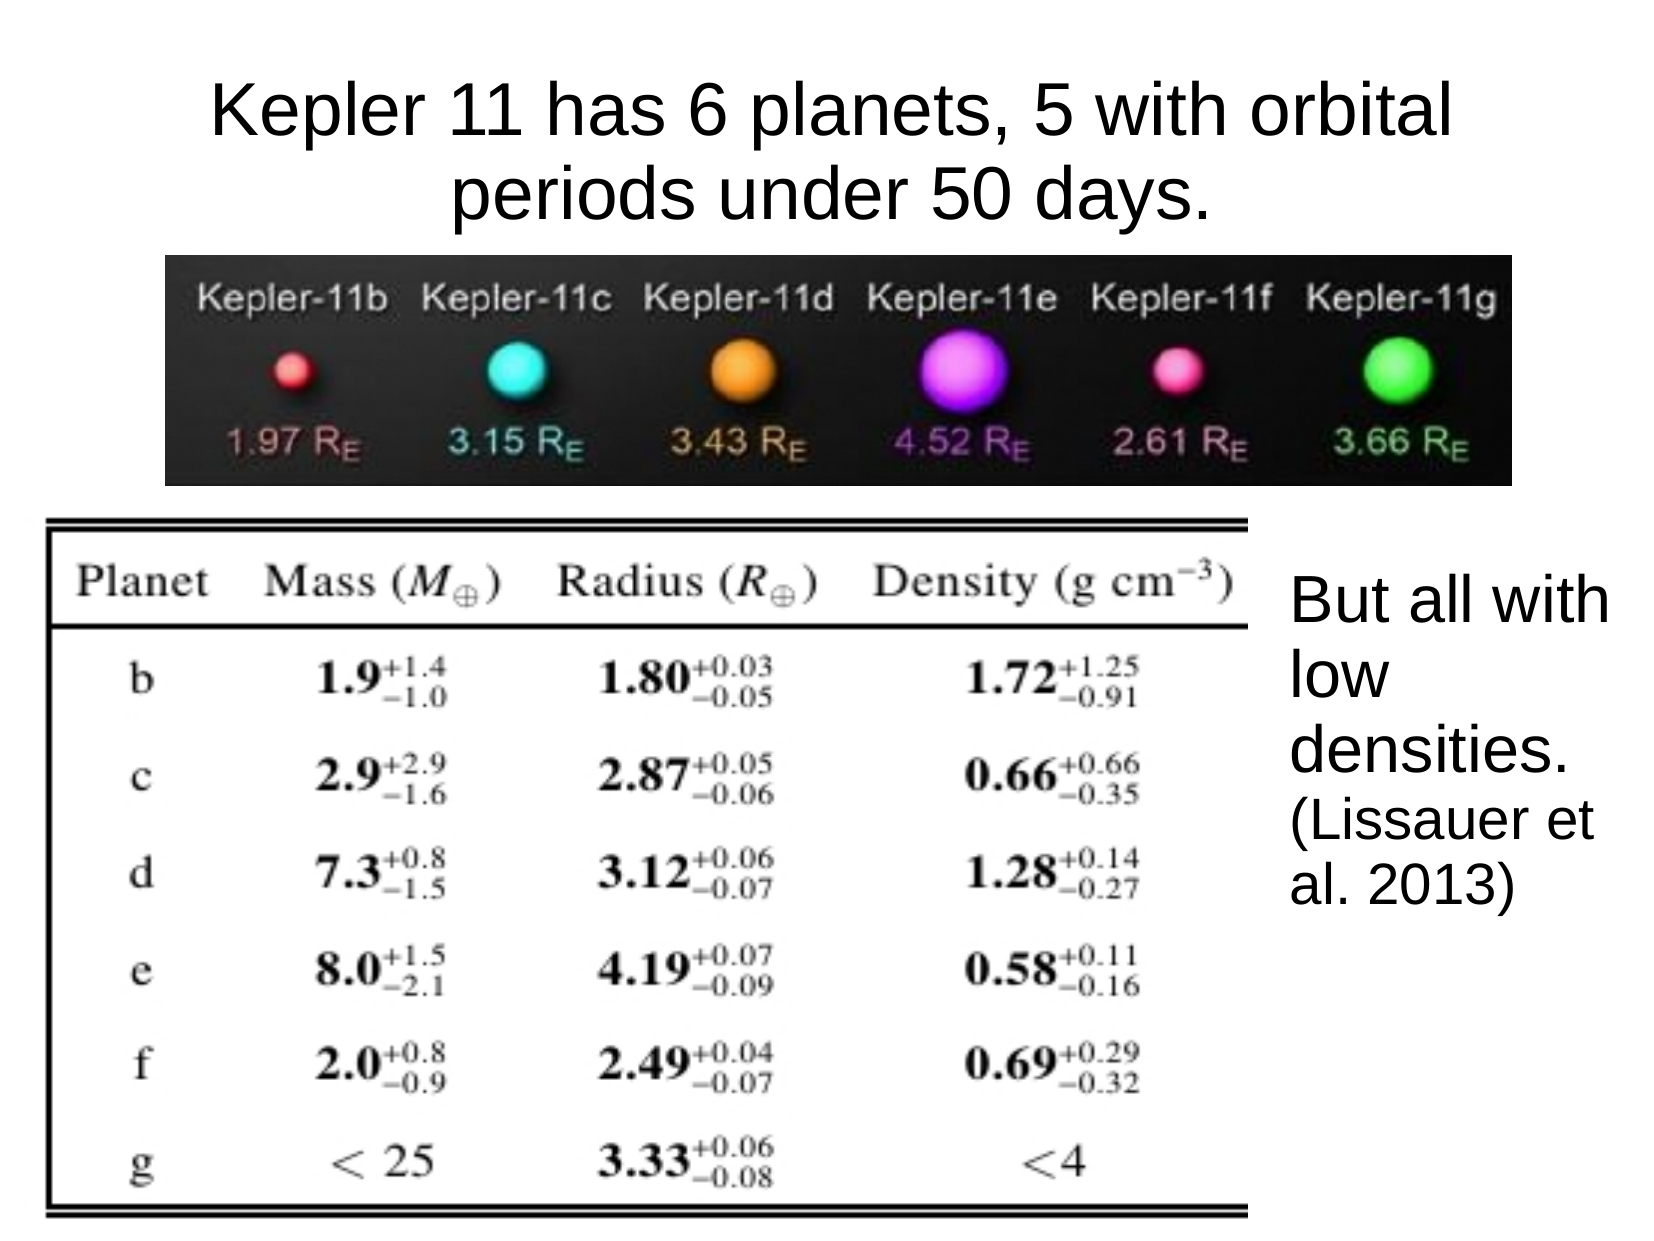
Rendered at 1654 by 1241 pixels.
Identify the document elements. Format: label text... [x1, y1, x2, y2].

picture [165, 255, 1512, 486]
picture [2, 494, 1248, 1241]
text_box Kepler 11 has 6 planets, 5 with orbital periods under 50 days. [90, 60, 1576, 243]
text_box But all with low densities. (Lissauer et al. 2013) [1275, 555, 1654, 925]
